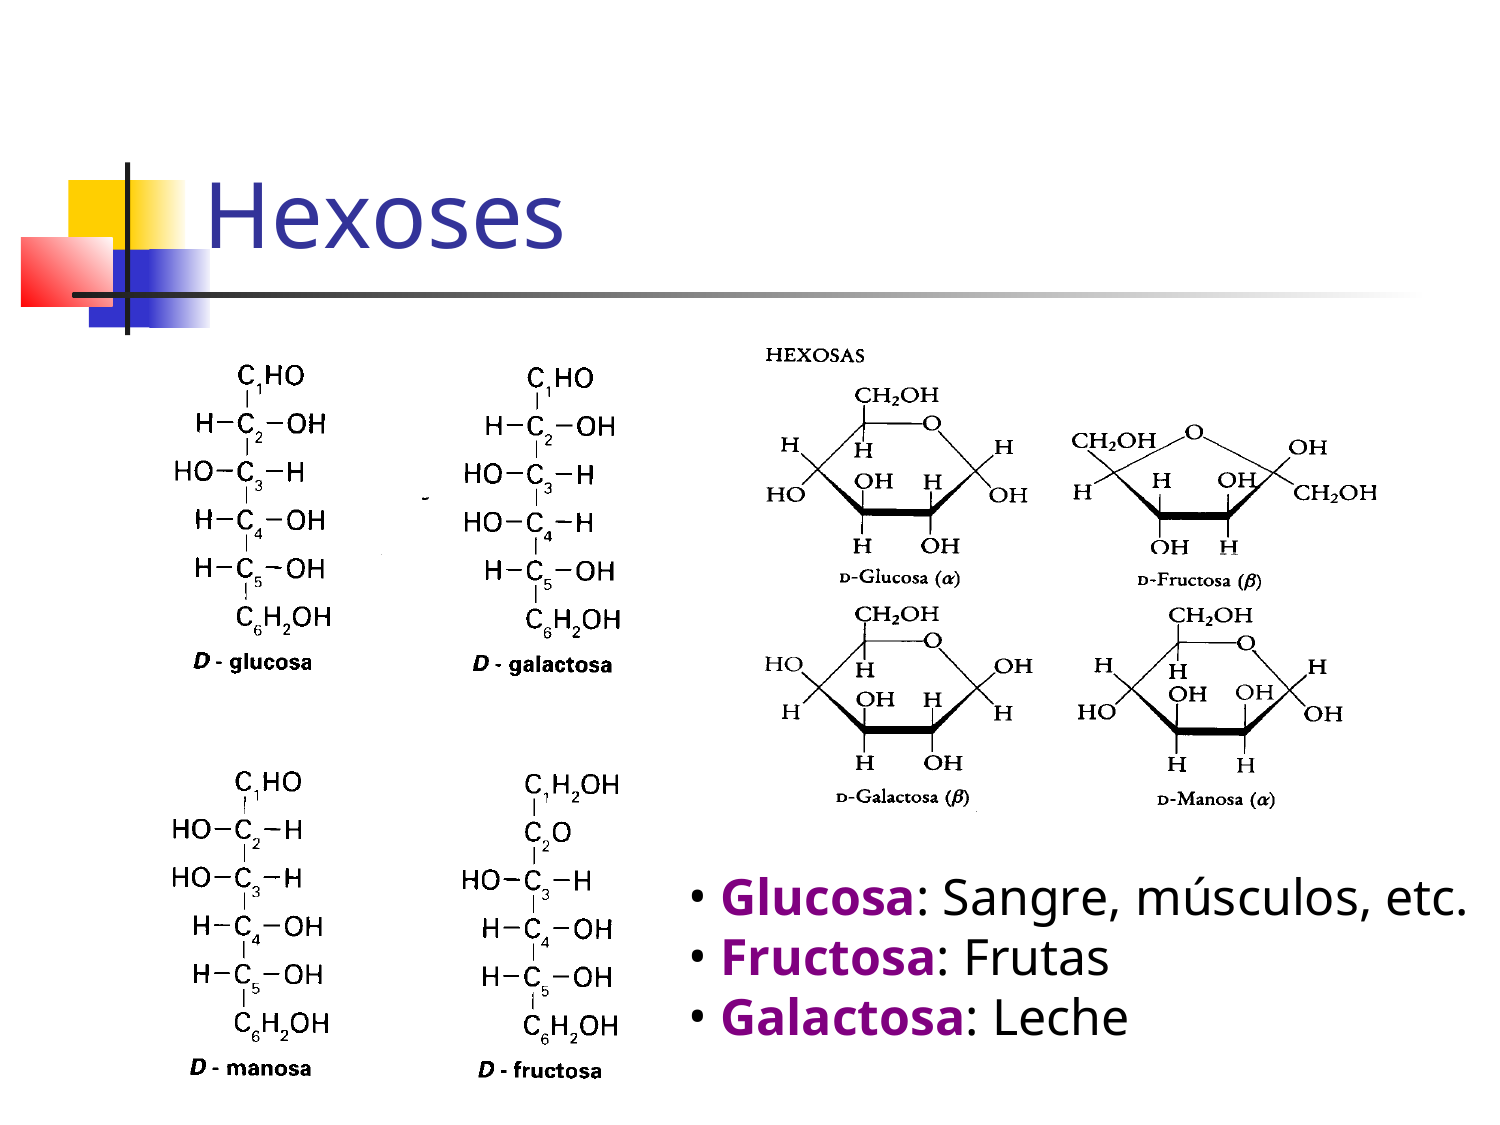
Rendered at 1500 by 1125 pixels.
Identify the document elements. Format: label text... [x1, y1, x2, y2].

picture [761, 314, 1377, 816]
picture [135, 337, 712, 1095]
title Hexoses [188, 35, 1468, 276]
text_box Glucosa: Sangre, músculos, etc. Fructosa: Frutas Galactosa: Leche [673, 857, 1485, 1054]
